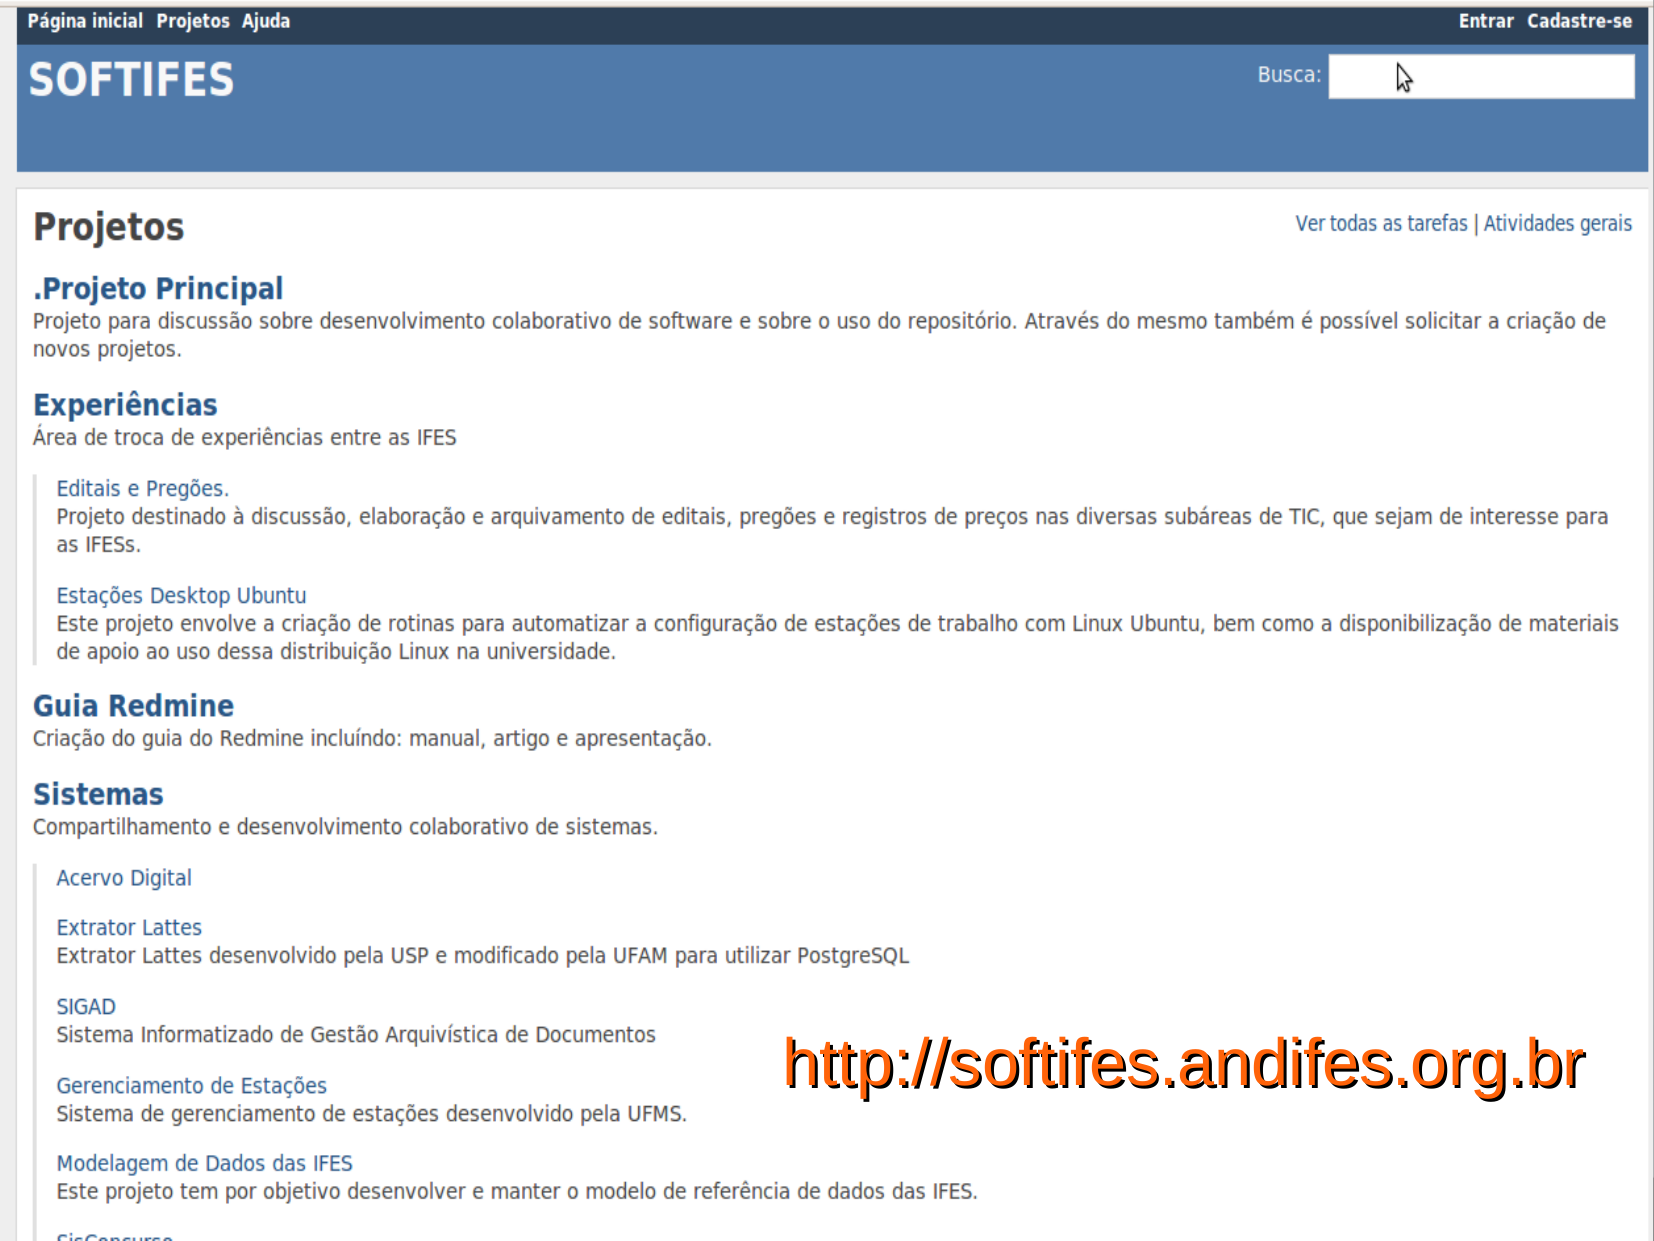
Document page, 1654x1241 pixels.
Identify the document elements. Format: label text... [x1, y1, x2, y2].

picture [0, 0, 1654, 1241]
text_box http://softifes.andifes.org.br [767, 1017, 1625, 1116]
